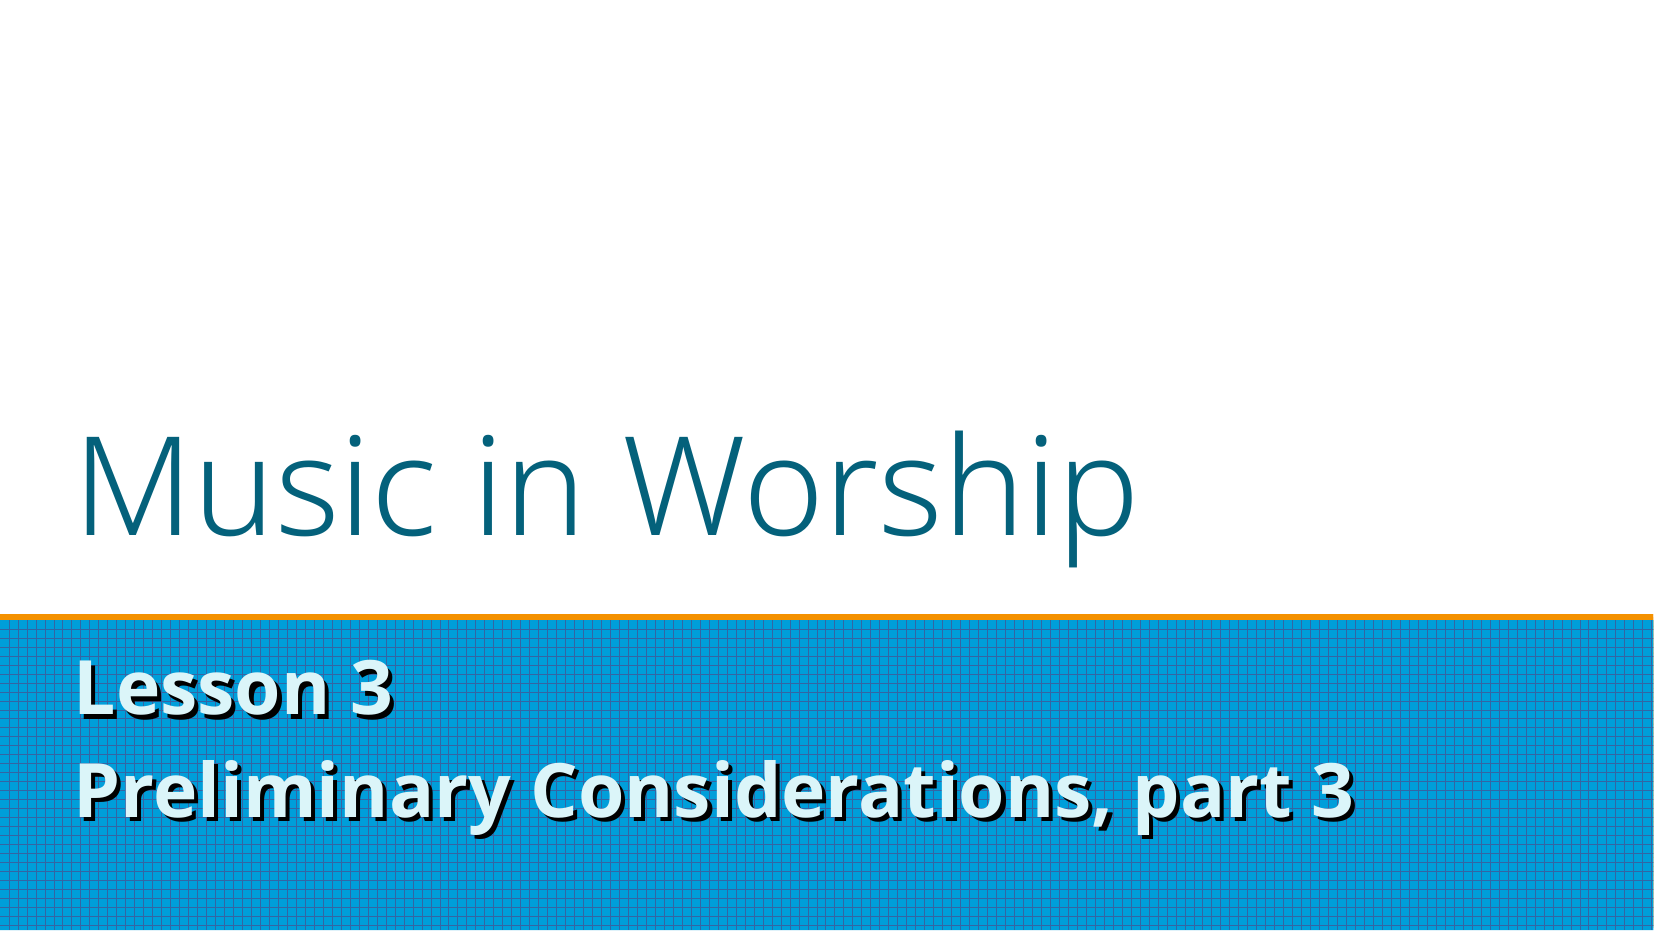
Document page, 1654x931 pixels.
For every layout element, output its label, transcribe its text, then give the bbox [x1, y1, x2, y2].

subtitle Lesson 3 Preliminary Considerations, part 3 [73, 634, 1551, 840]
title Music in Worship [73, 44, 1551, 576]
